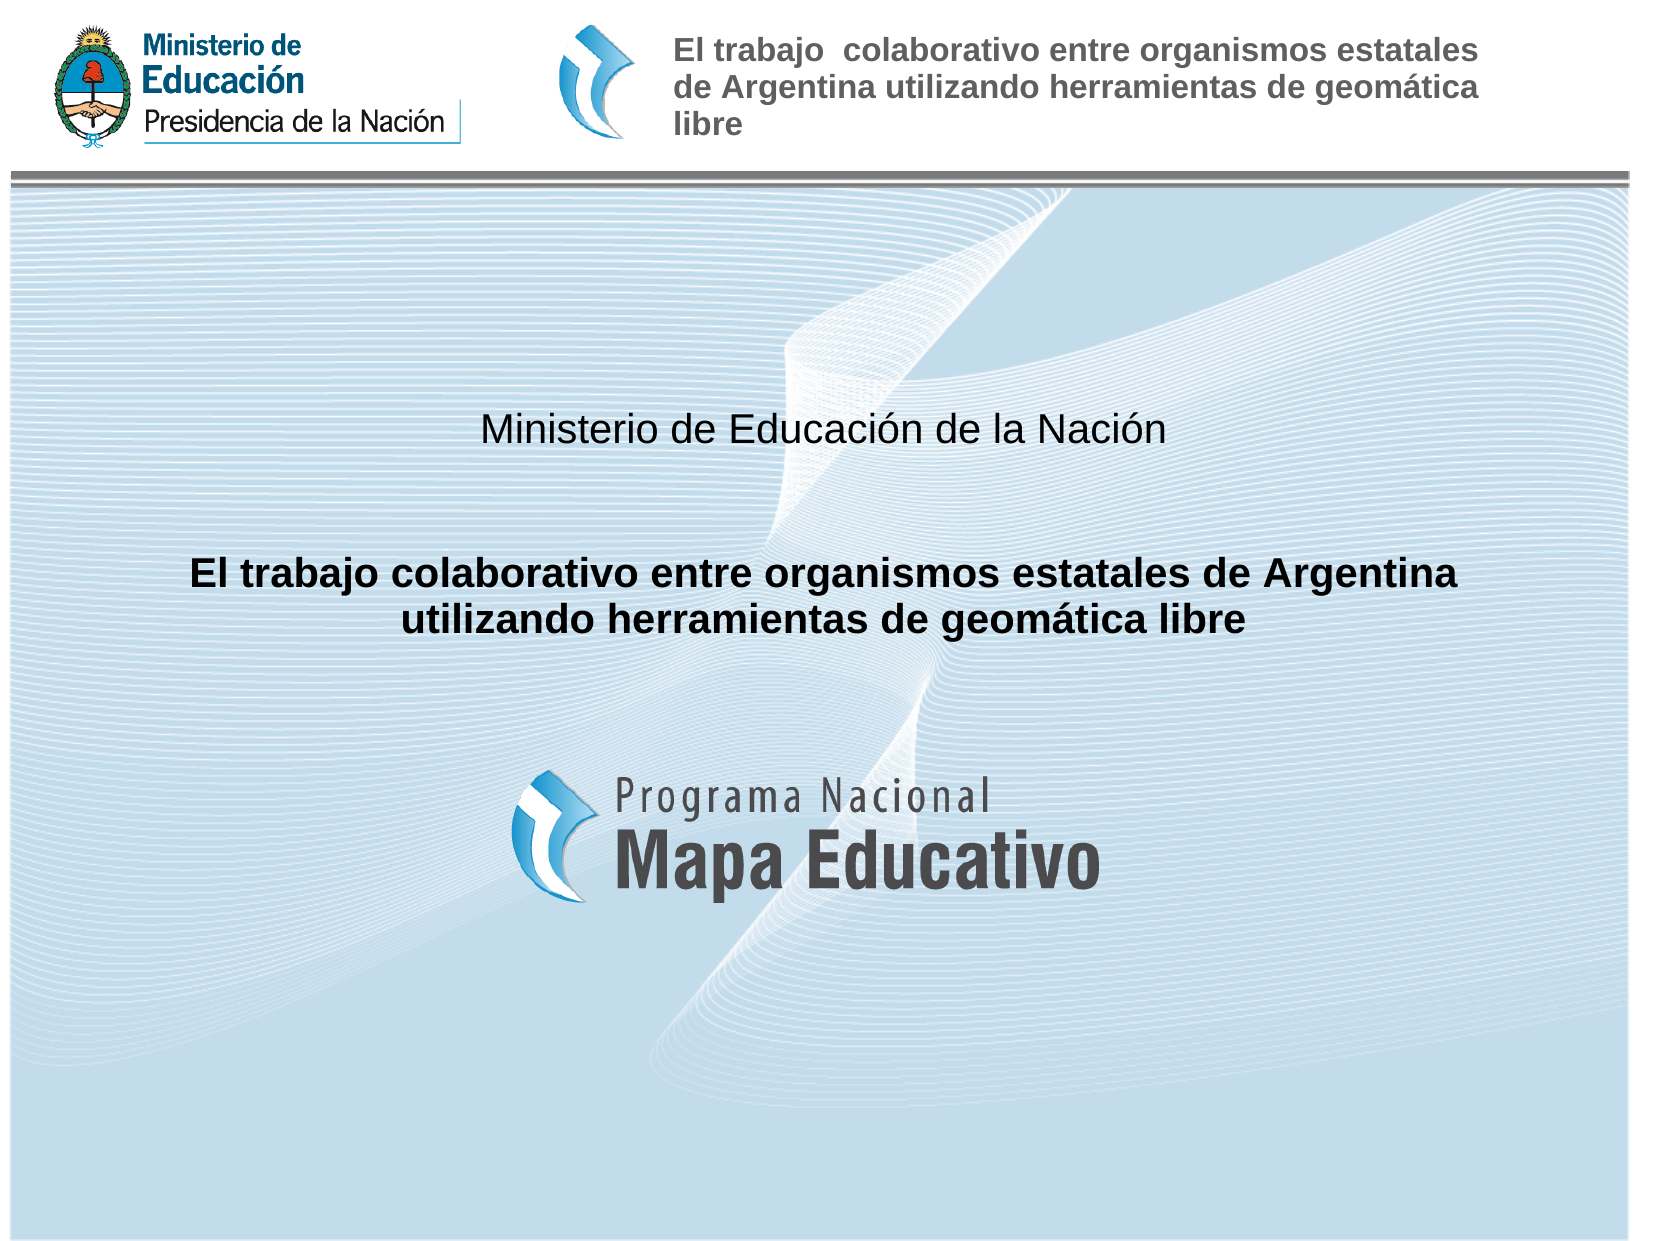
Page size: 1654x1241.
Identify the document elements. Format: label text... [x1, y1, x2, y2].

text_box Ministerio de Educación de la Nación El trabajo colaborativo entre organismos estatales de Argentina utilizando herramientas de geomática libre [112, 407, 1536, 739]
text_box El trabajo colaborativo entre organismos estatales de Argentina utilizando herramientas de geomática libre [673, 0, 1512, 172]
picture [0, 17, 1642, 1241]
